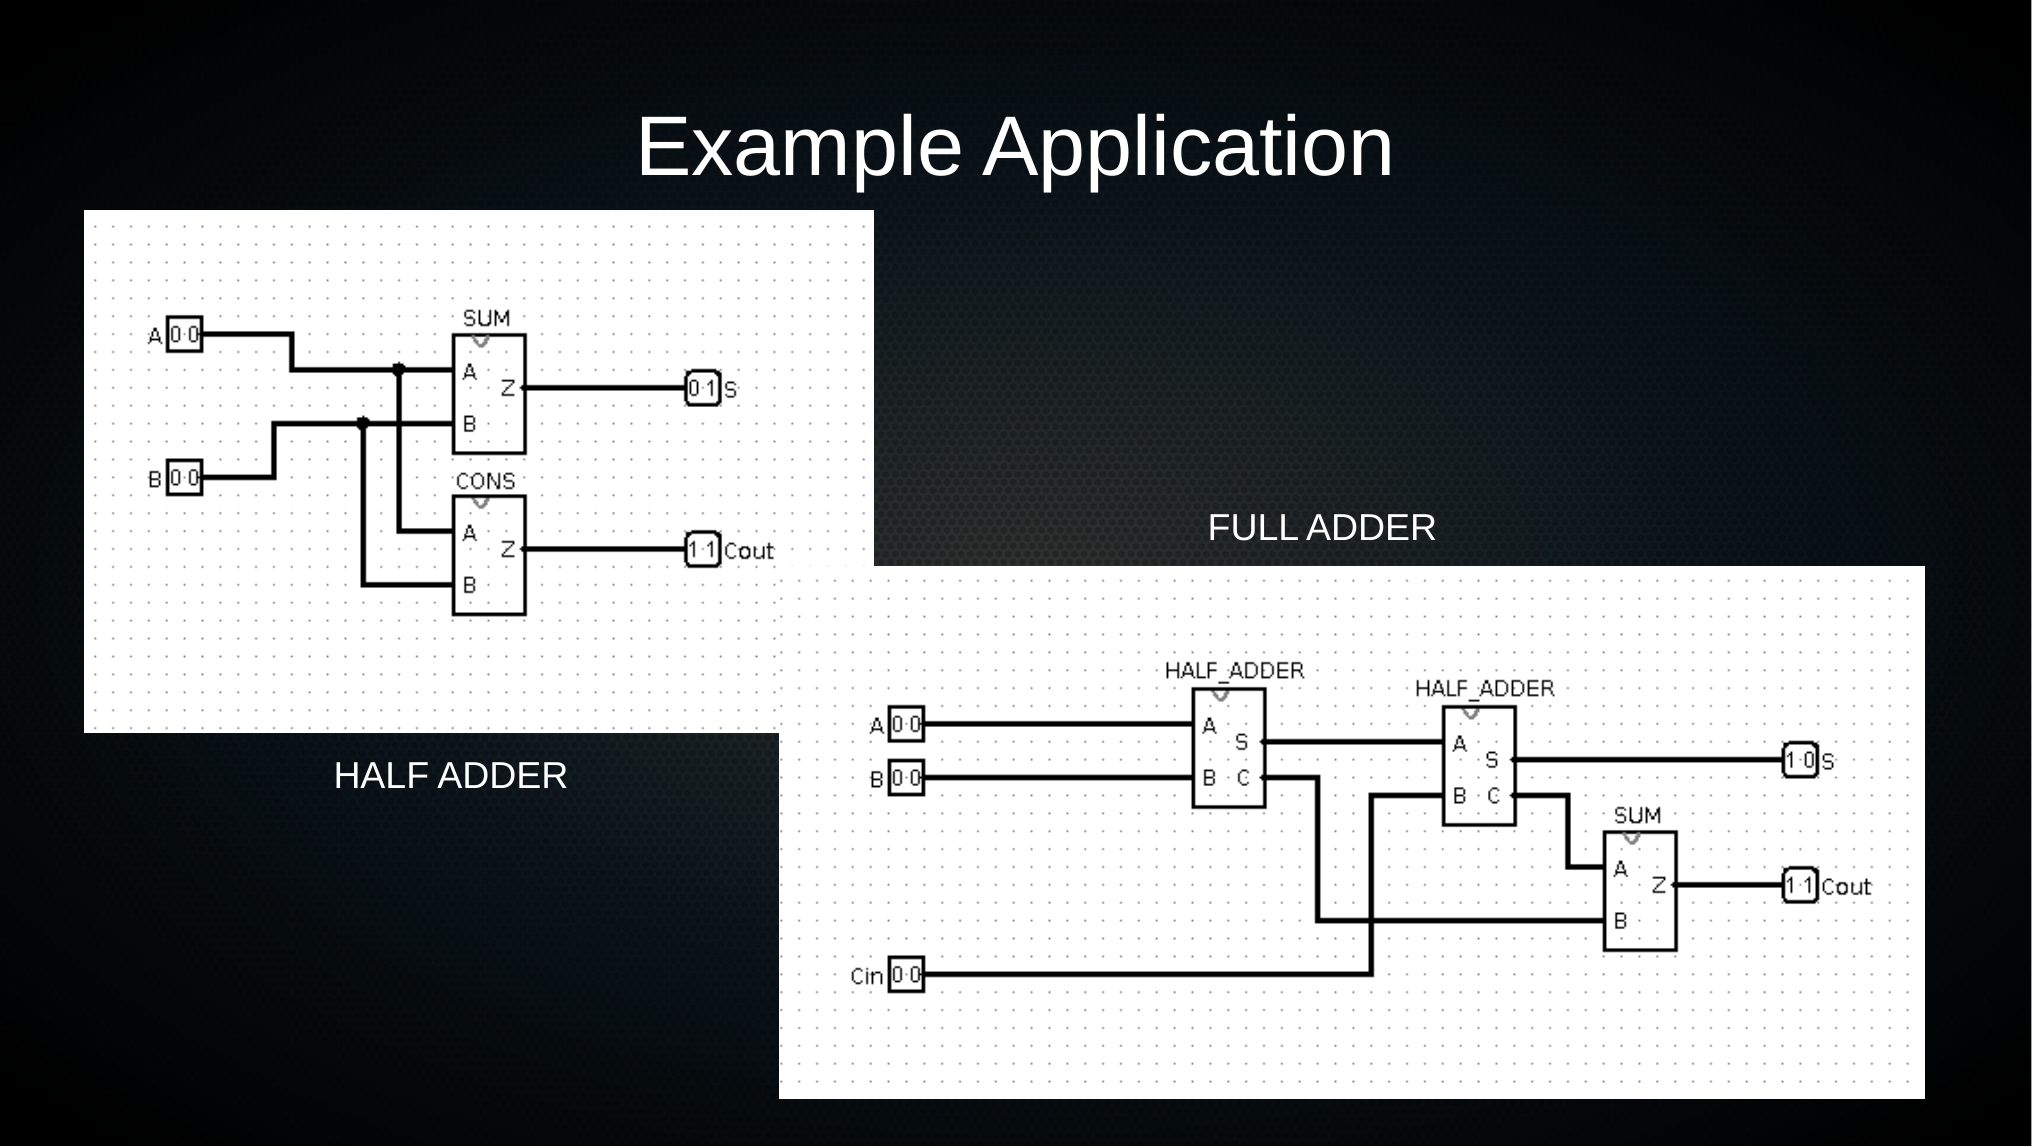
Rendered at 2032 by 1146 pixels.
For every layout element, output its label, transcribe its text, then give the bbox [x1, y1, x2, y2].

text_box HALF ADDER [318, 744, 768, 803]
picture [0, 0, 2032, 1146]
text_box FULL ADDER [1192, 496, 2008, 555]
text_box Example Application [101, 45, 1930, 237]
